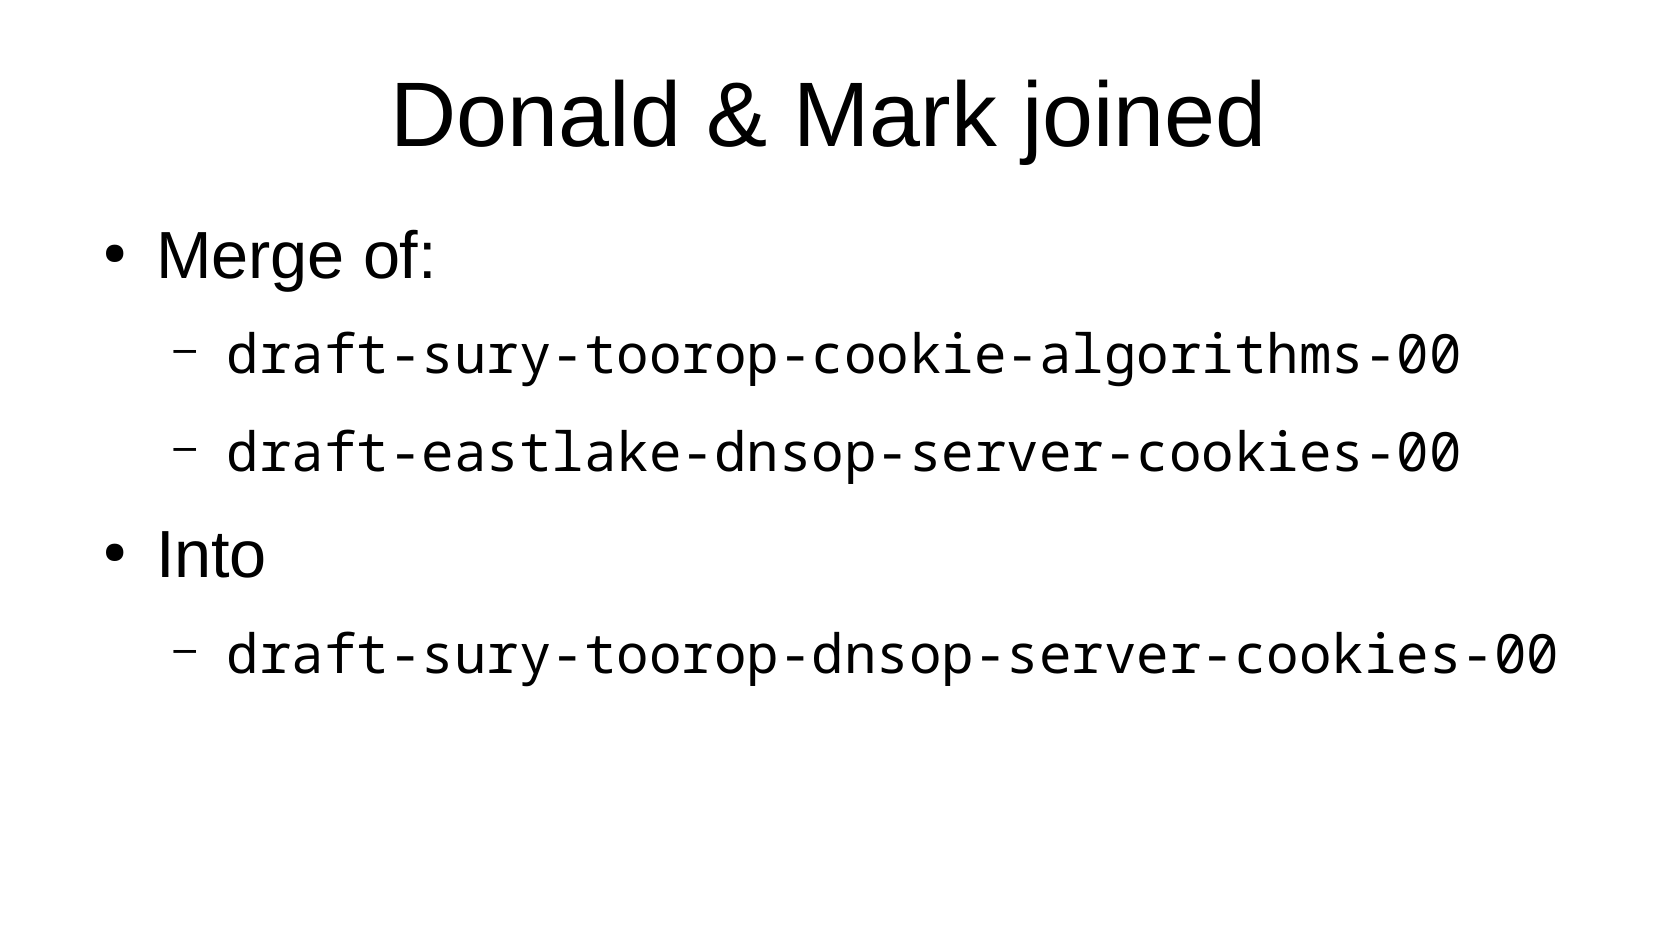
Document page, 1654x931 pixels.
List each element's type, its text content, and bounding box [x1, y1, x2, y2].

title Donald & Mark joined [85, 37, 1574, 193]
list Merge of: draft-sury-toorop-cookie-algorithms-00 draft-eastlake-dnsop-server-cookies-00 Into draft-sury-toorop-dnsop-server-cookies-00 [85, 217, 1574, 931]
